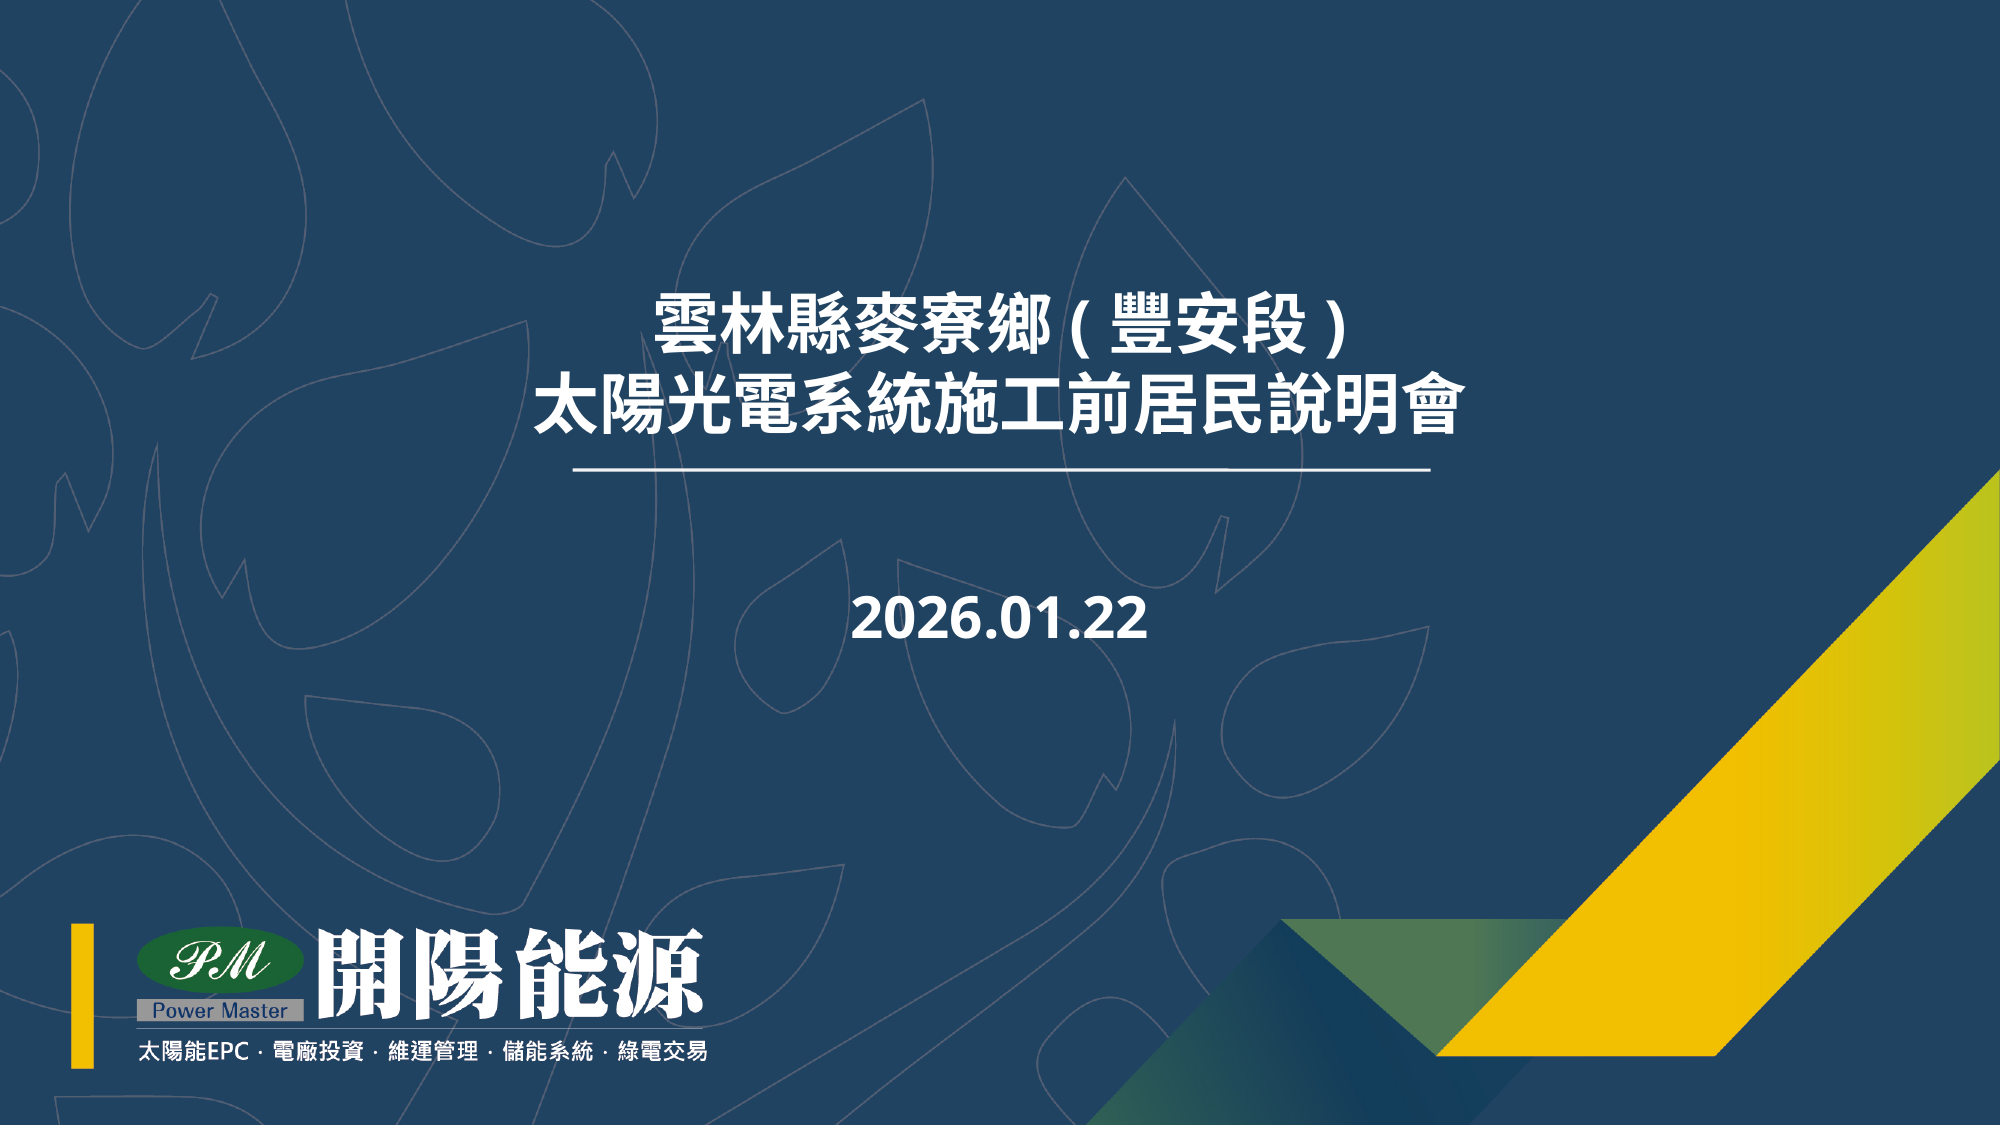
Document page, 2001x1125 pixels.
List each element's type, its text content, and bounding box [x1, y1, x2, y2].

picture [0, 449, 2000, 559]
picture [0, 658, 2000, 1125]
picture [0, 0, 2000, 274]
text_box 雲林縣麥寮鄉(豐安段) 太陽光電系統施工前居民說明會 [0, 274, 2000, 449]
text_box 2026.01.22 [0, 559, 2000, 658]
